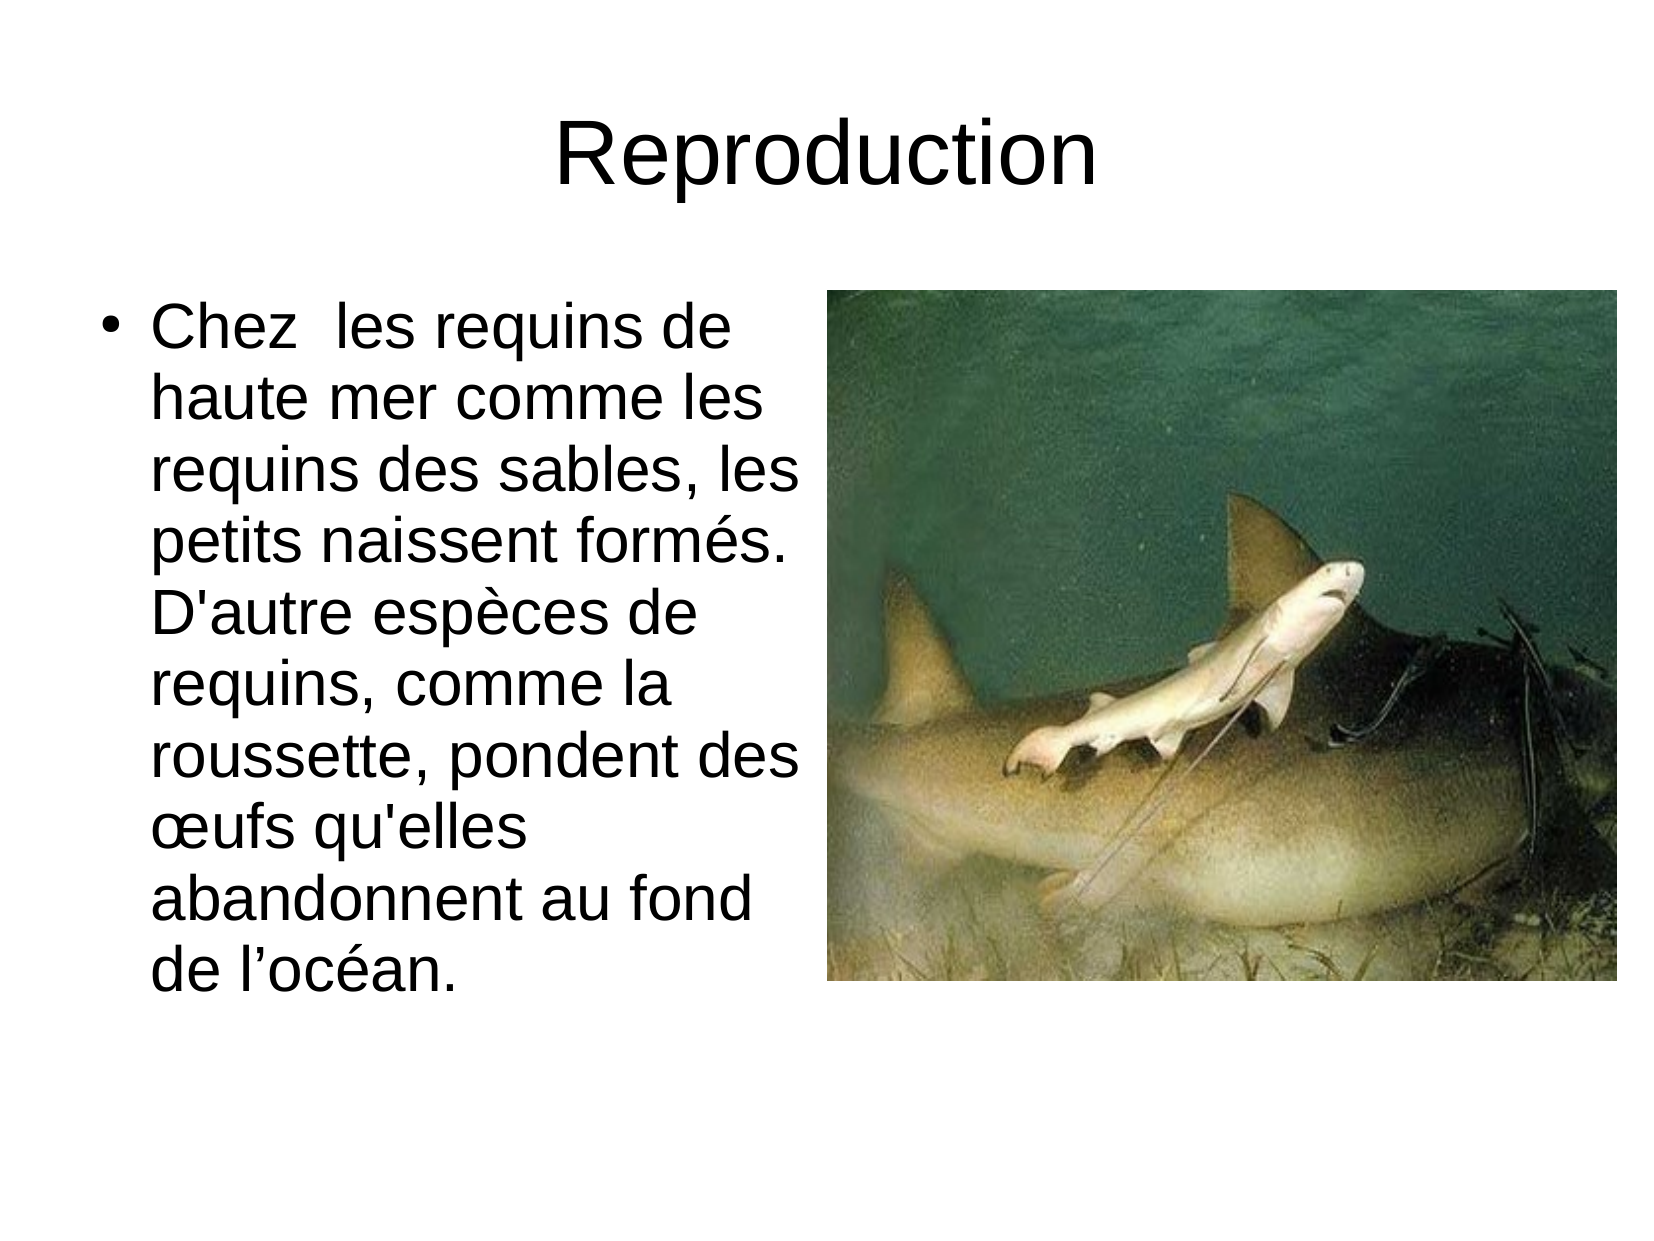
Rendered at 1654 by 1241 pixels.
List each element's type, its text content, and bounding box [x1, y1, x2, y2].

picture [827, 290, 1617, 981]
list Chez les requins de haute mer comme les requins des sables, les petits naissent formés. D'autre espèces de requins, comme la roussette, pondent des œufs qu'elles abandonnent au fond de l’océan. [82, 290, 809, 1010]
title Reproduction [82, 49, 1571, 257]
